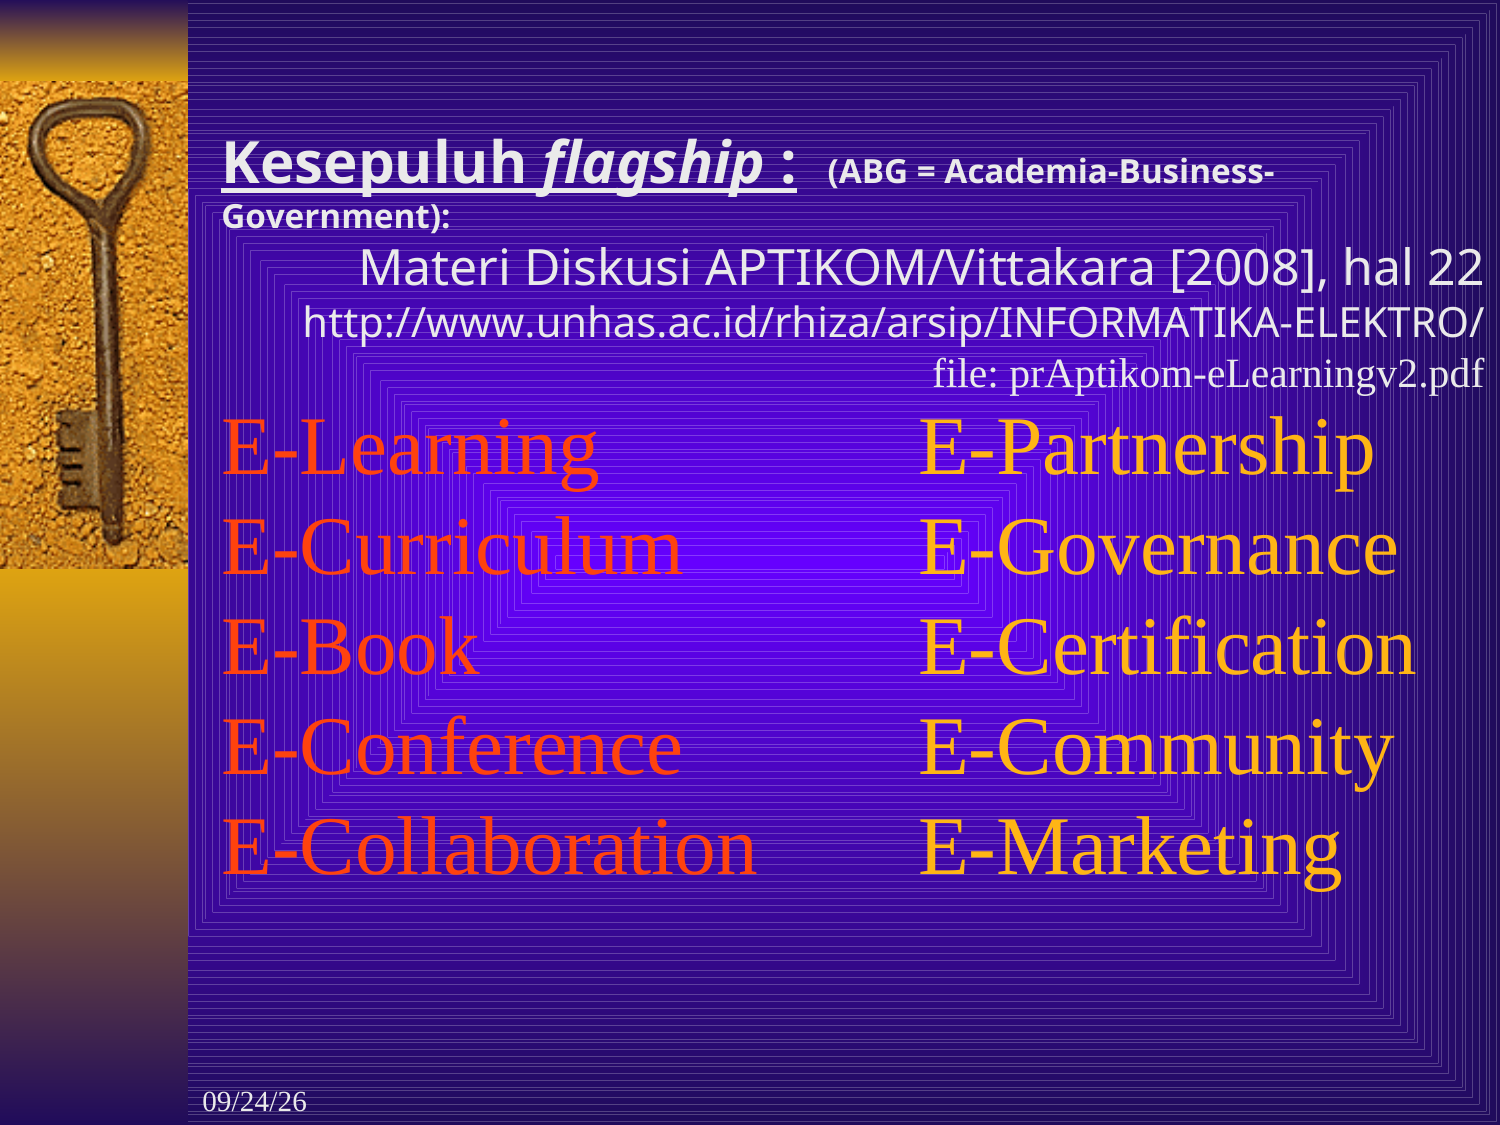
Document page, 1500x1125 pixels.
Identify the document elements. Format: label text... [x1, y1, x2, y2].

text_box E-Partnership E-Governance E-Certification E-Community E-Marketing [903, 383, 1436, 899]
text_box Kesepuluh flagship : (ABG = Academia-Business-Government): Materi Diskusi APTIKOM/Vittakara [2008], hal 22 http://www.unhas.ac.id/rhiza/arsip/INFORMATIKA-ELEKTRO/ file: prAptikom-eLearningv2.pdf [206, 118, 1500, 363]
text_box E-Learning E-Curriculum E-Book E-Conference E-Collaboration [206, 383, 827, 899]
picture [0, 81, 188, 569]
